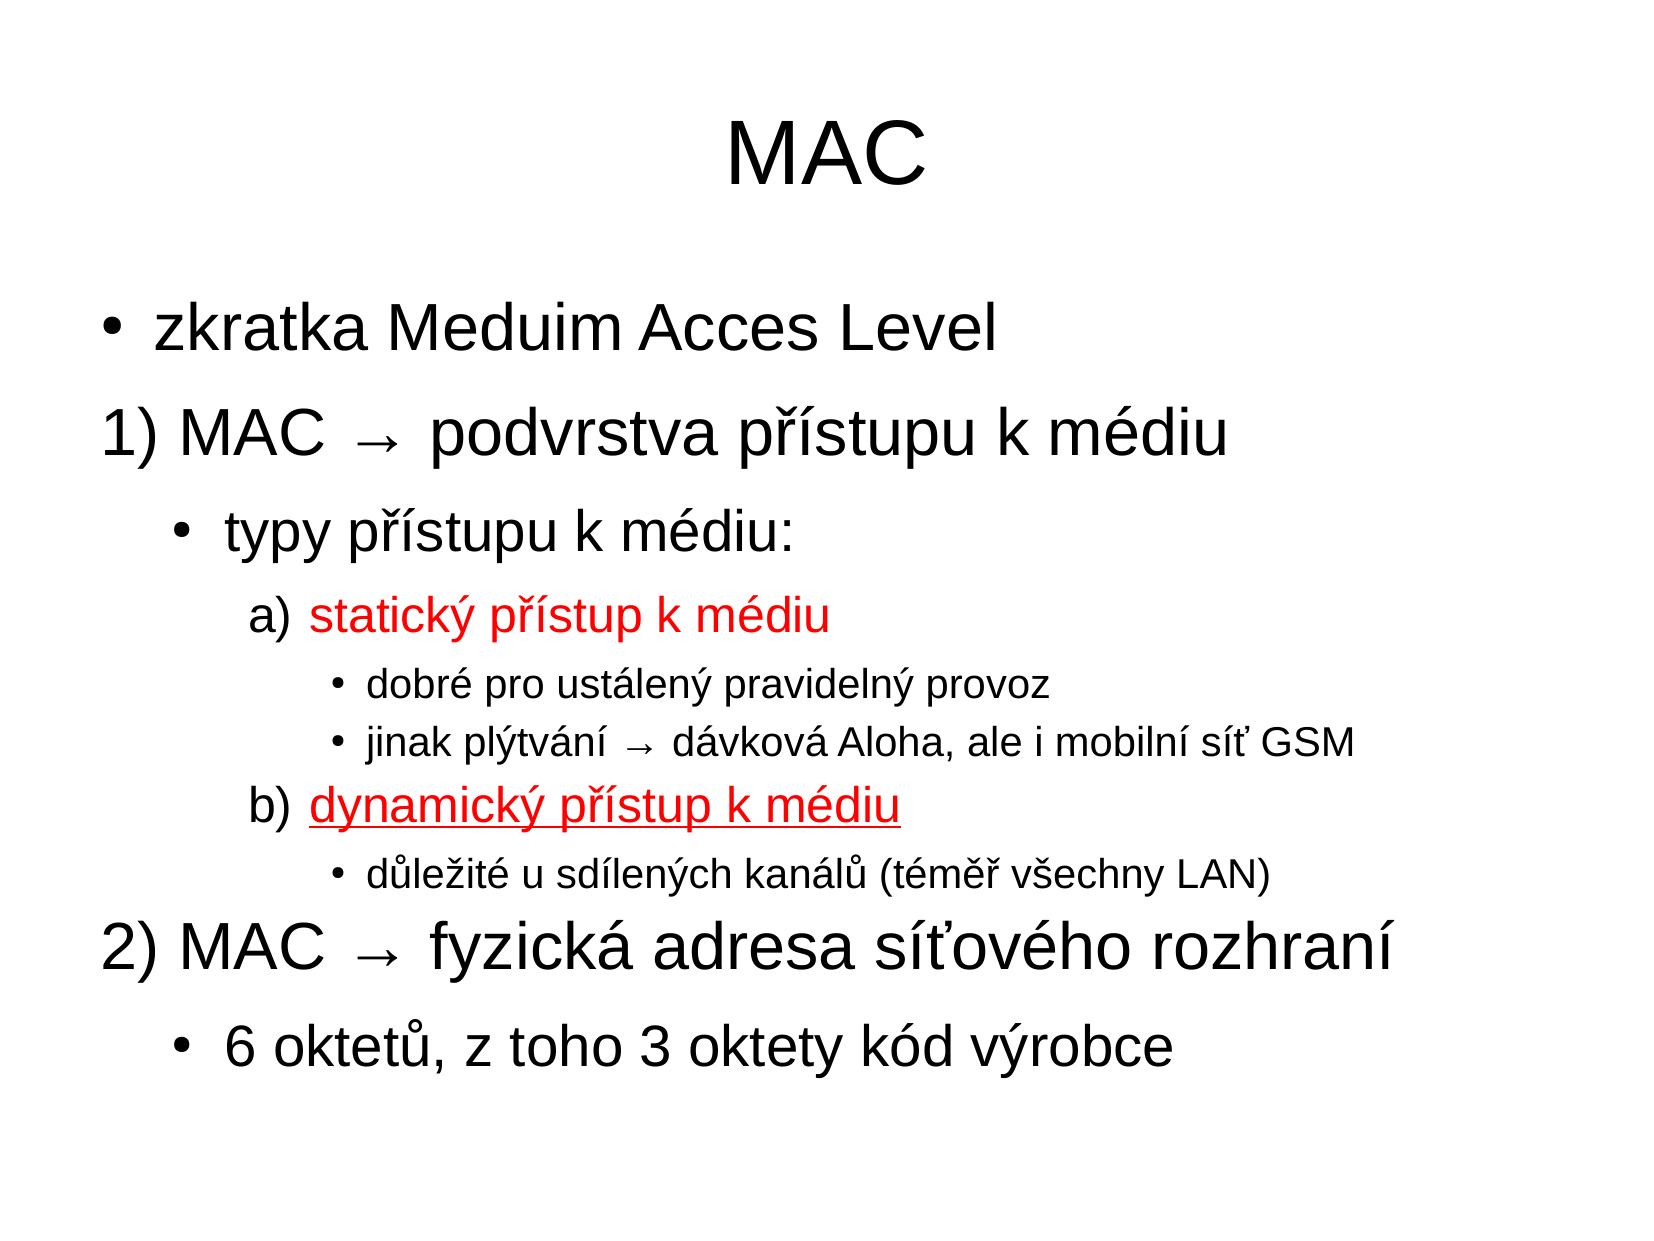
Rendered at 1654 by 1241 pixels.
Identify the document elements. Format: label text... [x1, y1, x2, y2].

title MAC [82, 56, 1571, 250]
list zkratka Meduim Acces Level MAC → podvrstva přístupu k médiu typy přístupu k médiu: statický přístup k médiu dobré pro ustálený pravidelný provoz jinak plýtvání → dávková Aloha, ale i mobilní síť GSM dynamický přístup k médiu důležité u sdílených kanálů (téměř všechny LAN) MAC → fyzická adresa síťového rozhraní 6 oktetů, z toho 3 oktety kód výrobce [82, 290, 1571, 1094]
